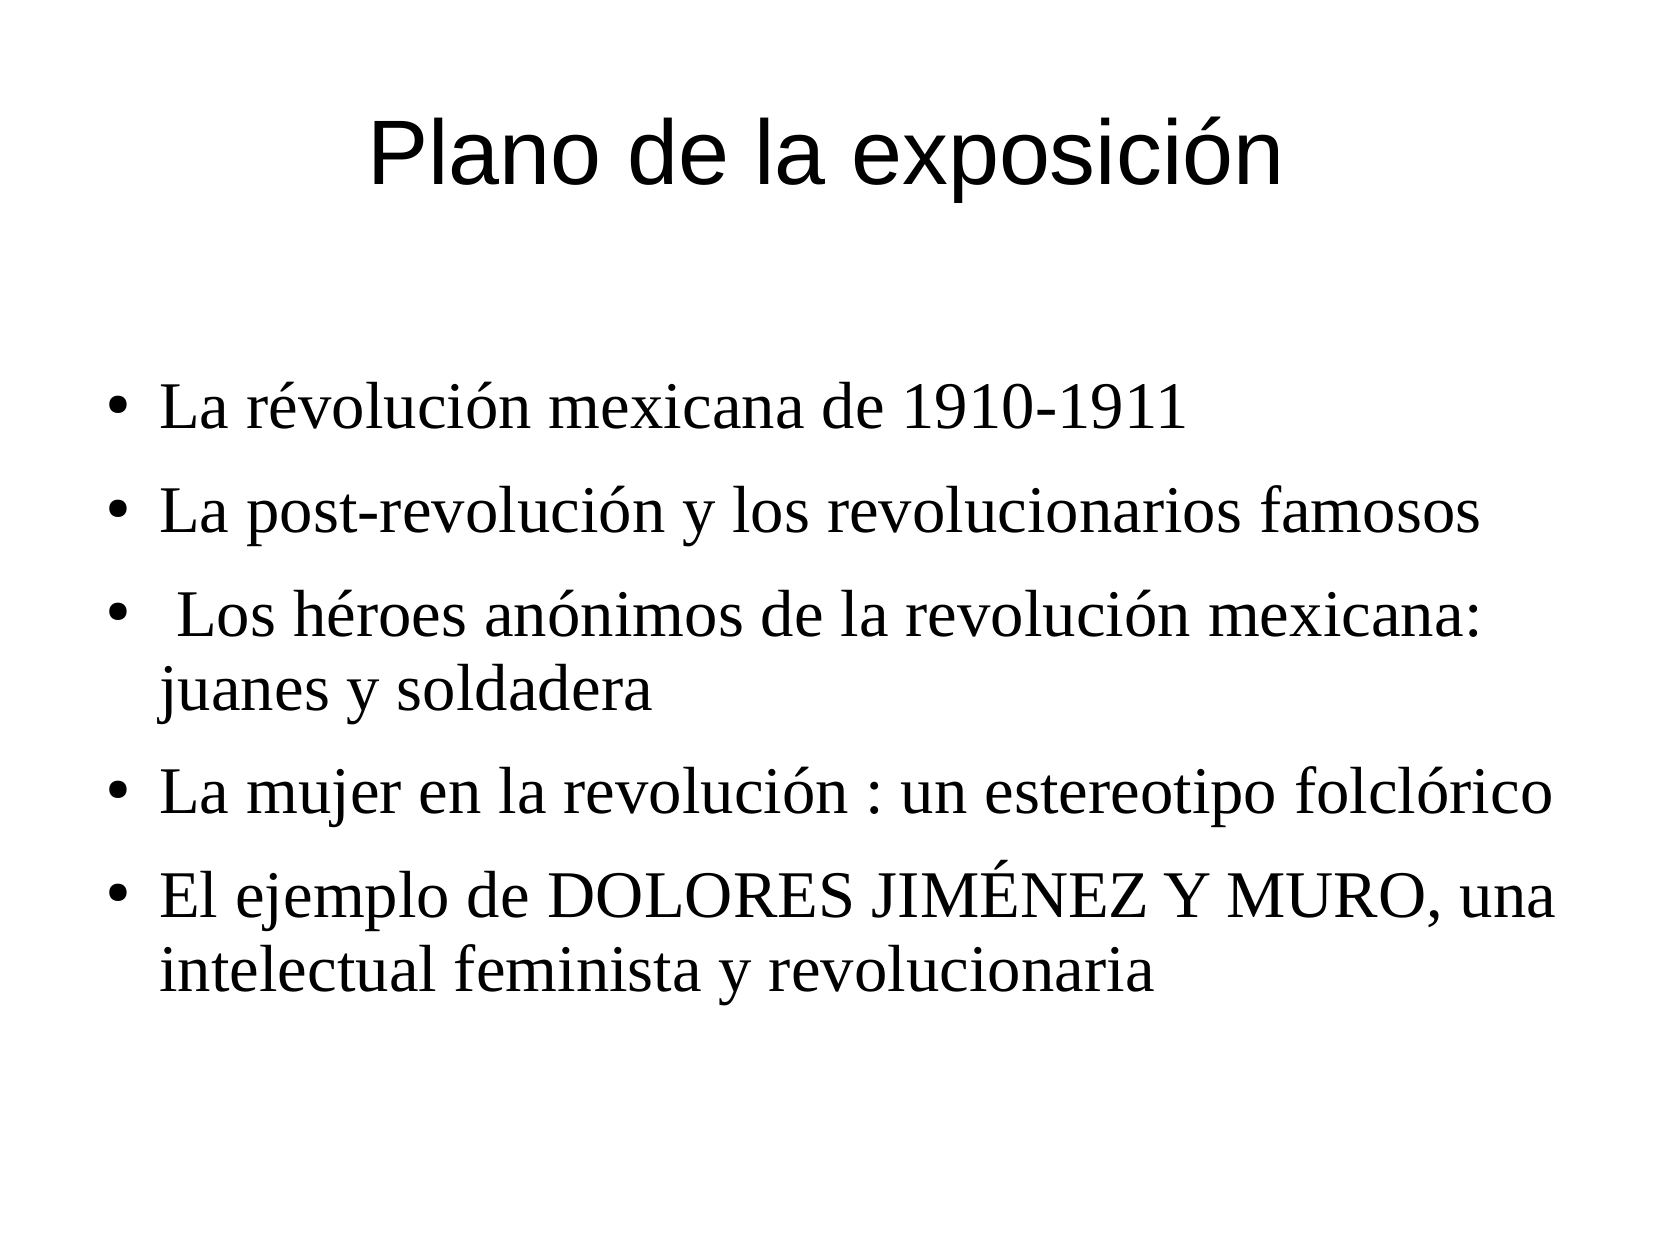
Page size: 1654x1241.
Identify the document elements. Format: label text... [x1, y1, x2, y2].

list La révolución mexicana de 1910-1911 La post-revolución y los revolucionarios famosos Los héroes anónimos de la revolución mexicana: juanes y soldadera La mujer en la revolución : un estereotipo folclórico El ejemplo de DOLORES JIMÉNEZ Y MURO, una intelectual feminista y revolucionaria [88, 265, 1577, 1070]
title Plano de la exposición [82, 56, 1571, 250]
